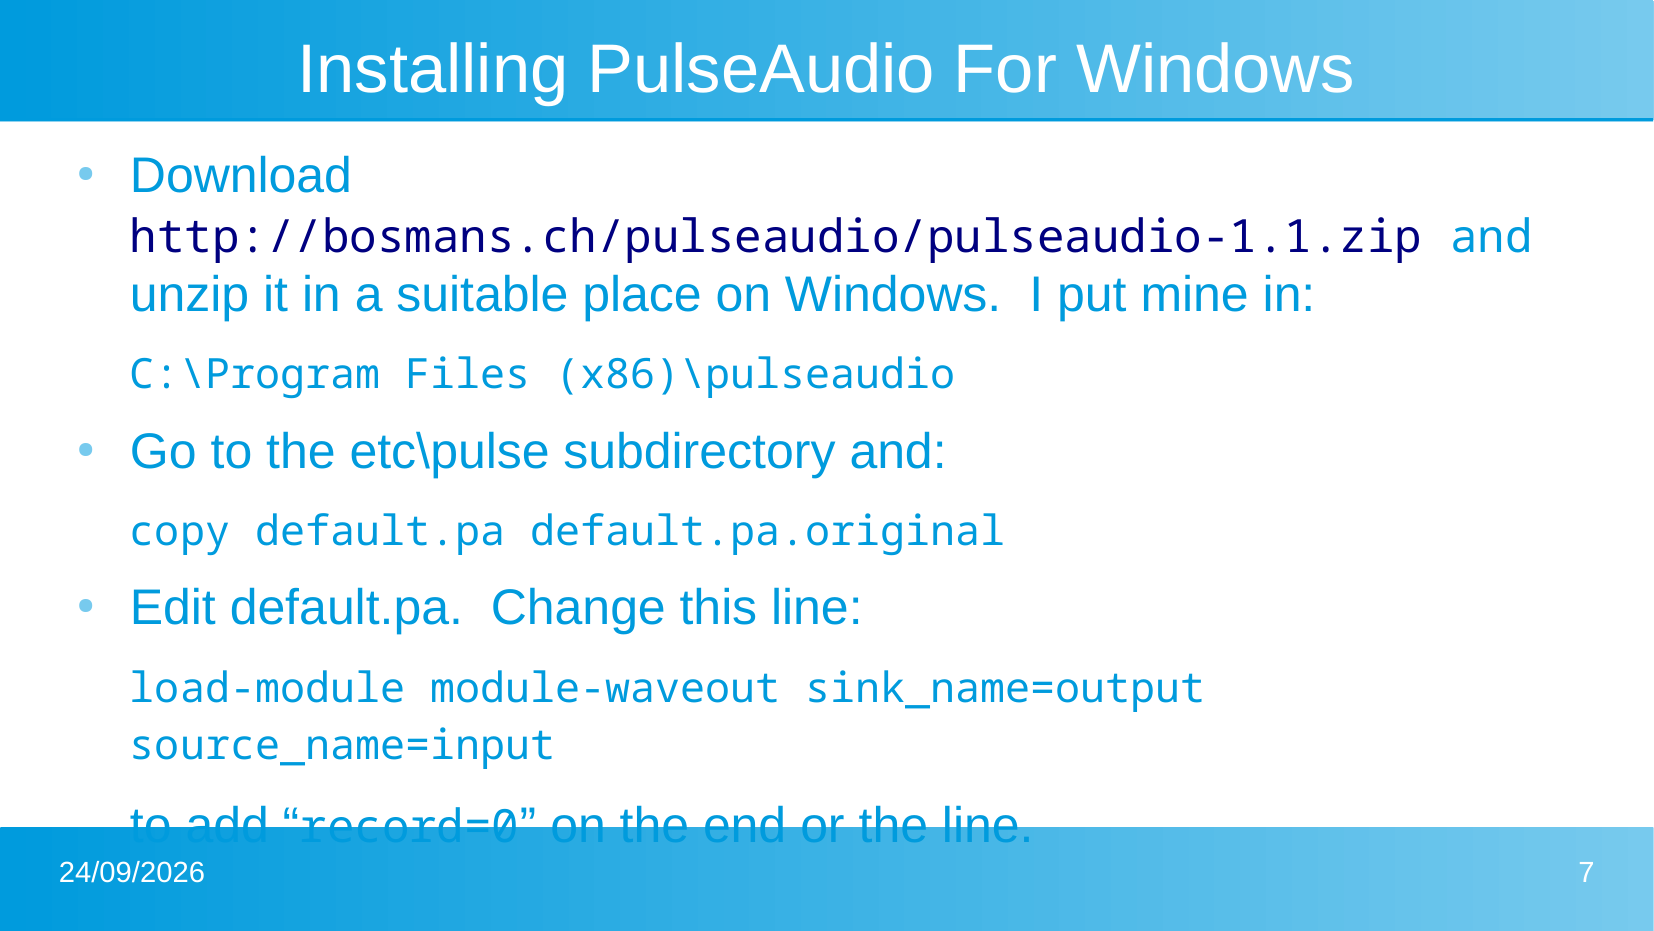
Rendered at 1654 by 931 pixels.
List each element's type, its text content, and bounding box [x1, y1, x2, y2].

title Installing PulseAudio For Windows [59, 29, 1595, 108]
list Download http://bosmans.ch/pulseaudio/pulseaudio-1.1.zip and unzip it in a suitable place on Windows. I put mine in: C:\Program Files (x86)\pulseaudio Go to the etc\pulse subdirectory and: copy default.pa default.pa.original Edit default.pa. Change this line: load-module module-waveout sink_name=output source_name=input to add “record=0” on the end or the line. [59, 147, 1595, 827]
